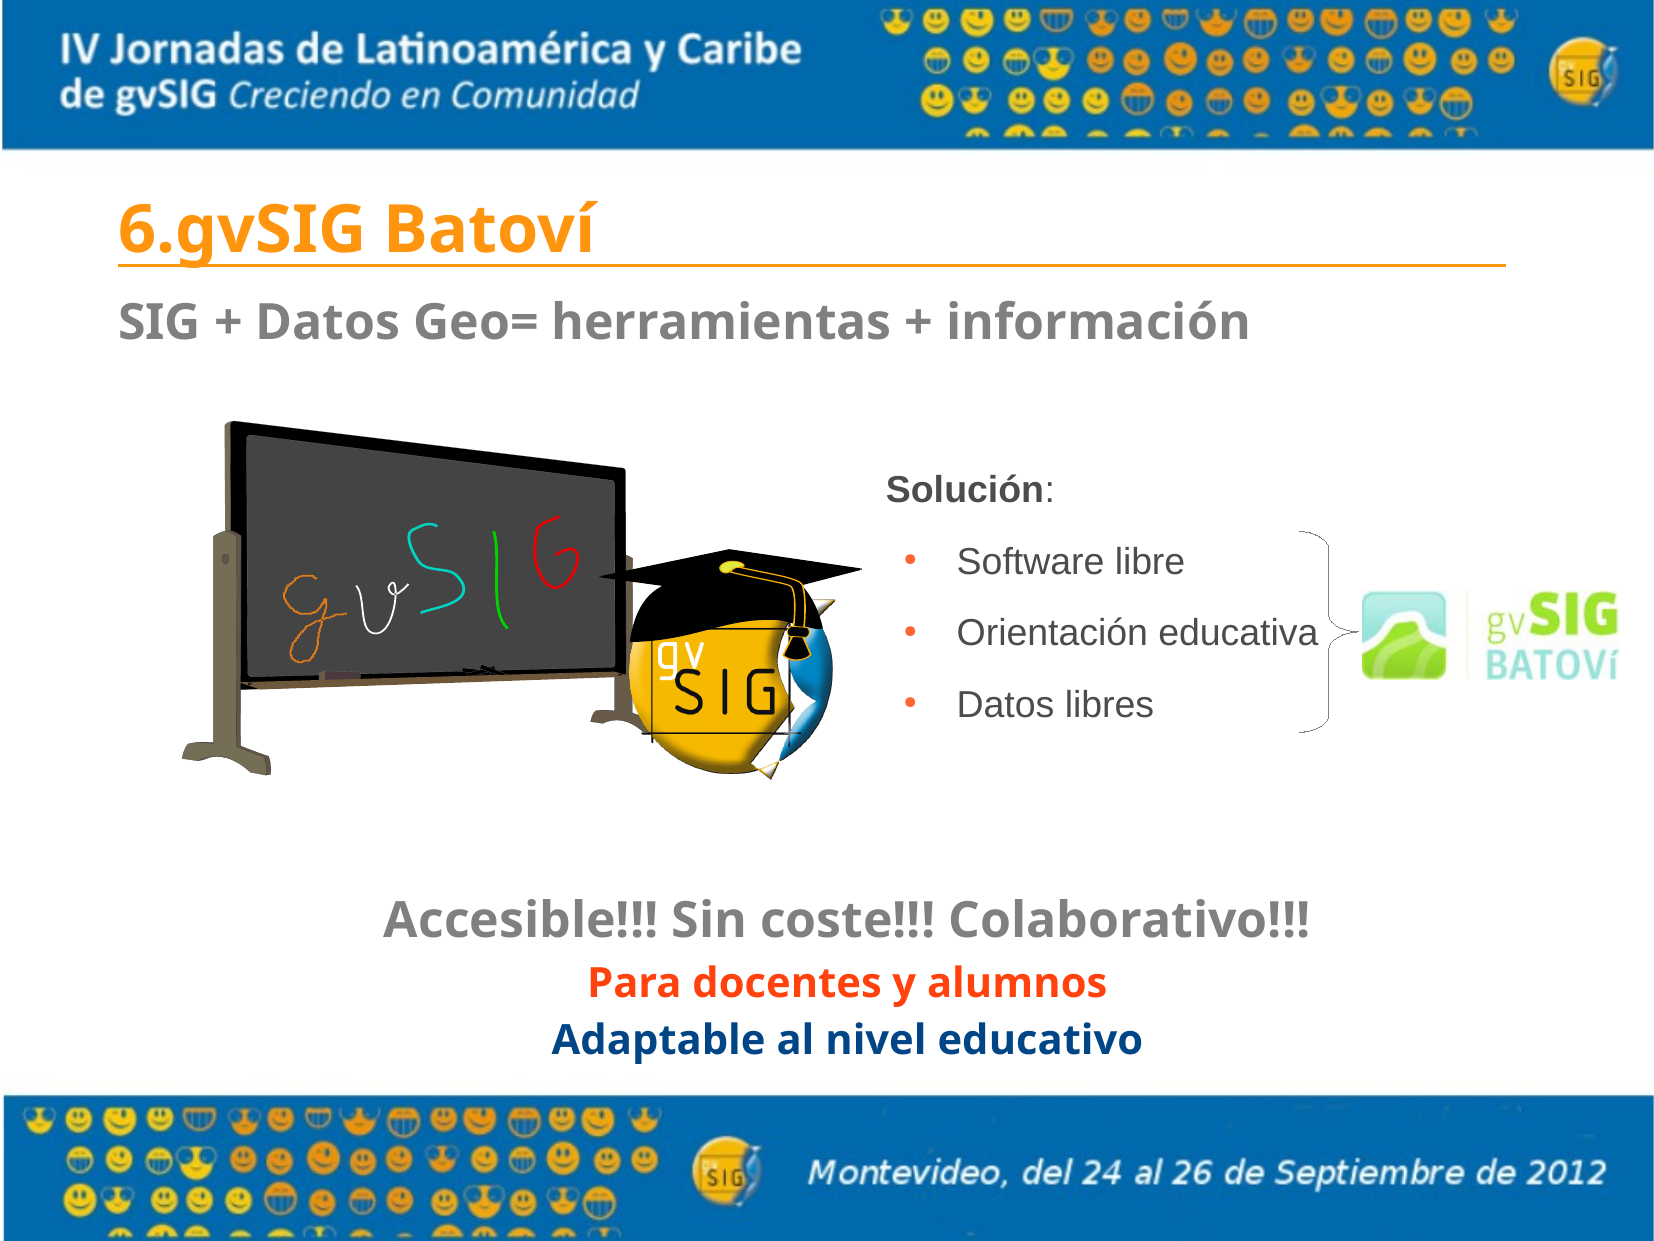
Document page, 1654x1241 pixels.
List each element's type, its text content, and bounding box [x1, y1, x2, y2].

title Accesible!!! Sin coste!!! Colaborativo!!! Para docentes y alumnos Adaptable al nivel educativo [88, 897, 1607, 1053]
title SIG + Datos Geo= herramientas + información [118, 276, 1477, 365]
title 6.gvSIG Batoví [118, 187, 1607, 266]
list Solución: Software libre Orientación educativa Datos libres [885, 397, 1607, 897]
picture [1, 0, 1654, 1241]
